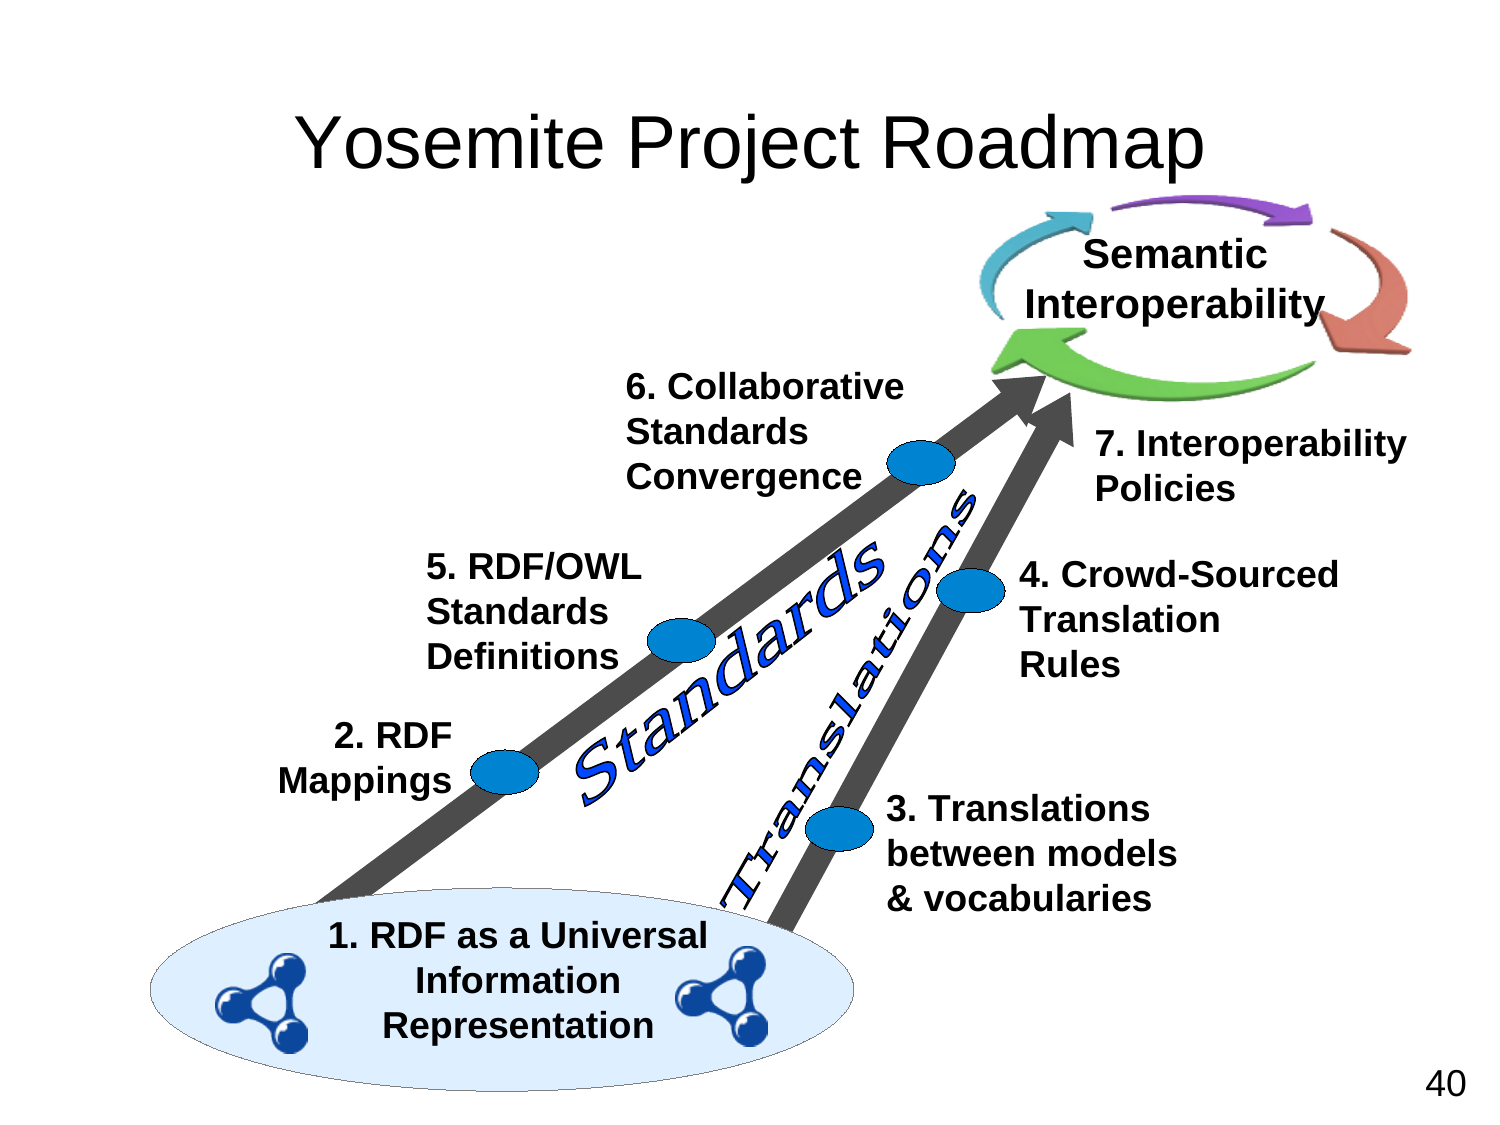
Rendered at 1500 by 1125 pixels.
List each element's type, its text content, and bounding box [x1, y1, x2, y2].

text_box [886, 440, 956, 486]
text_box 4. Crowd-Sourced Translation Rules [1004, 542, 1388, 693]
text_box Standards [644, 708, 679, 756]
text_box Standards [576, 737, 616, 807]
text_box 6. Collaborative Standards Convergence [610, 355, 930, 505]
text_box Translations [924, 526, 960, 572]
text_box Translations [871, 612, 910, 658]
text_box 1. RDF as a Universal Information Representation [313, 903, 815, 1054]
text_box Translations [903, 568, 930, 609]
text_box Standards [757, 620, 792, 668]
text_box 3. Translations between models & vocabularies [871, 776, 1211, 927]
text_box Translations [774, 801, 804, 839]
text_box Standards [673, 677, 718, 733]
text_box Standards [616, 728, 645, 772]
text_box Standards [816, 548, 857, 617]
text_box [805, 806, 874, 852]
text_box 5. RDF/OWL Standards Definitions [411, 535, 688, 685]
text_box Standards [854, 542, 884, 592]
text_box [815, 943, 854, 1037]
text_box Translations [792, 757, 828, 804]
picture [215, 953, 308, 1054]
text_box 2. RDF Mappings [138, 703, 468, 809]
text_box Translations [754, 831, 778, 871]
text_box 7. Interoperability Policies [1079, 411, 1436, 517]
text_box Standards [717, 626, 758, 696]
text_box Translations [720, 853, 760, 903]
text_box Translations [829, 693, 861, 727]
text_box [936, 568, 1006, 613]
title Yosemite Project Roadmap [75, 44, 1425, 233]
text_box [647, 618, 716, 663]
text_box Translations [820, 721, 844, 758]
text_box Translations [951, 489, 976, 527]
picture [675, 946, 768, 1047]
text_box [317, 887, 687, 903]
text_box [470, 749, 540, 795]
text_box Standards [786, 591, 813, 645]
picture [944, 177, 1438, 421]
text_box [150, 903, 775, 1092]
text_box Translations [853, 661, 883, 699]
